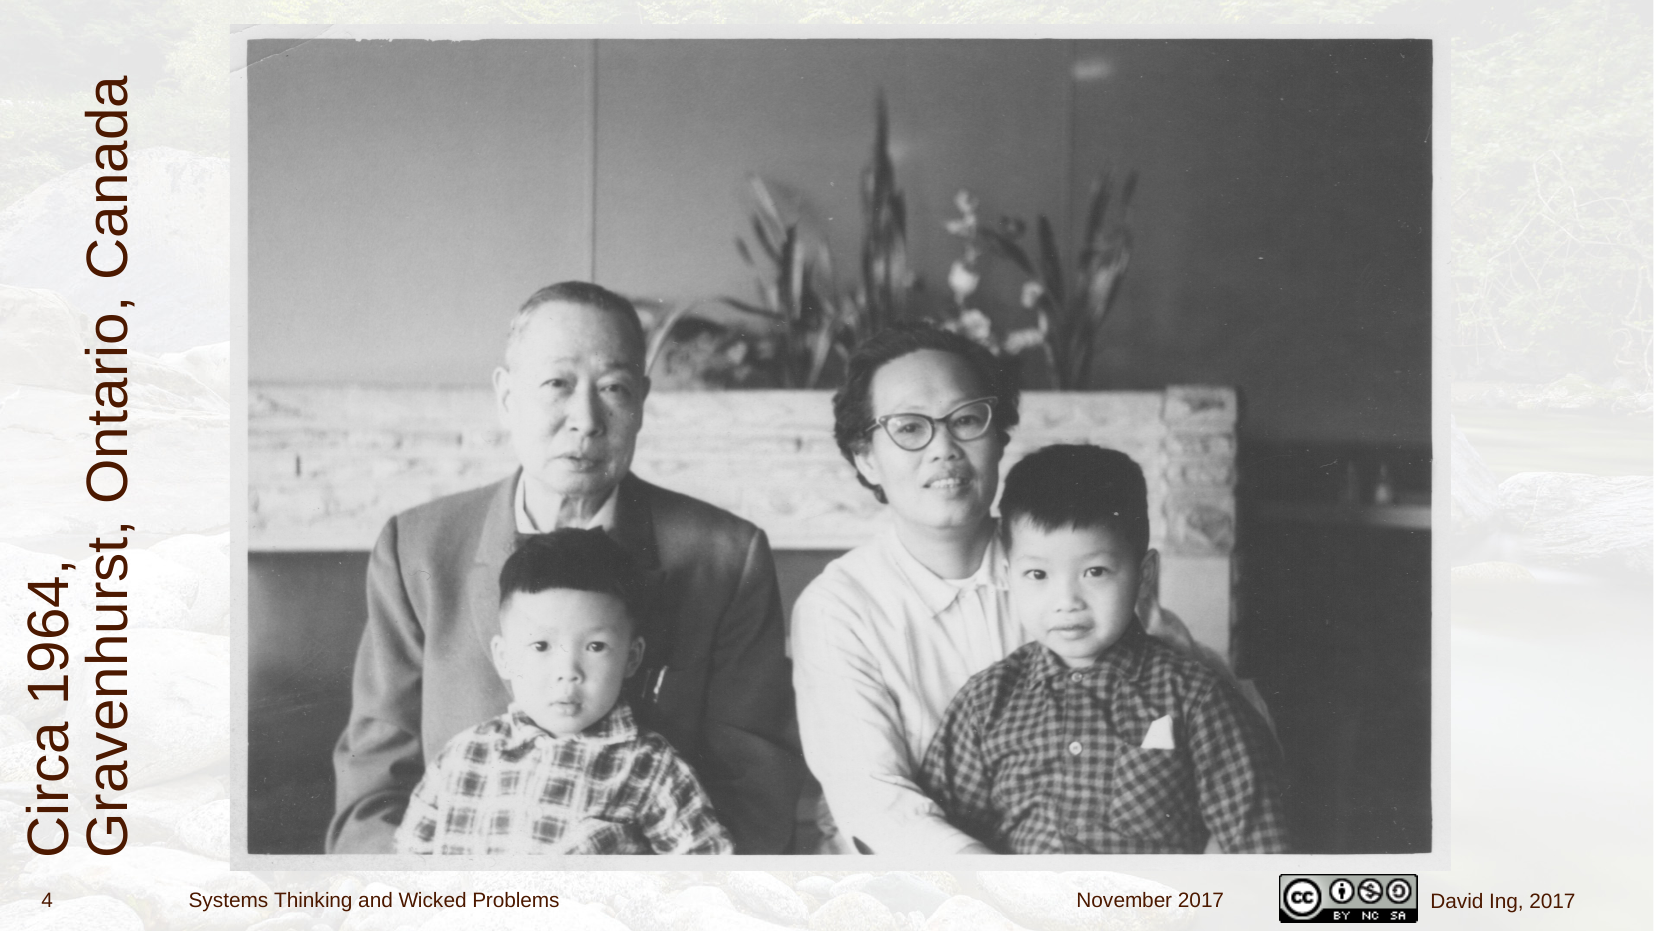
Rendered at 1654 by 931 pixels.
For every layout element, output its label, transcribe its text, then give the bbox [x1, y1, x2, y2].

picture [0, 0, 1654, 931]
title Circa 1964, Gravenhurst, Ontario, Canada [22, 53, 230, 859]
